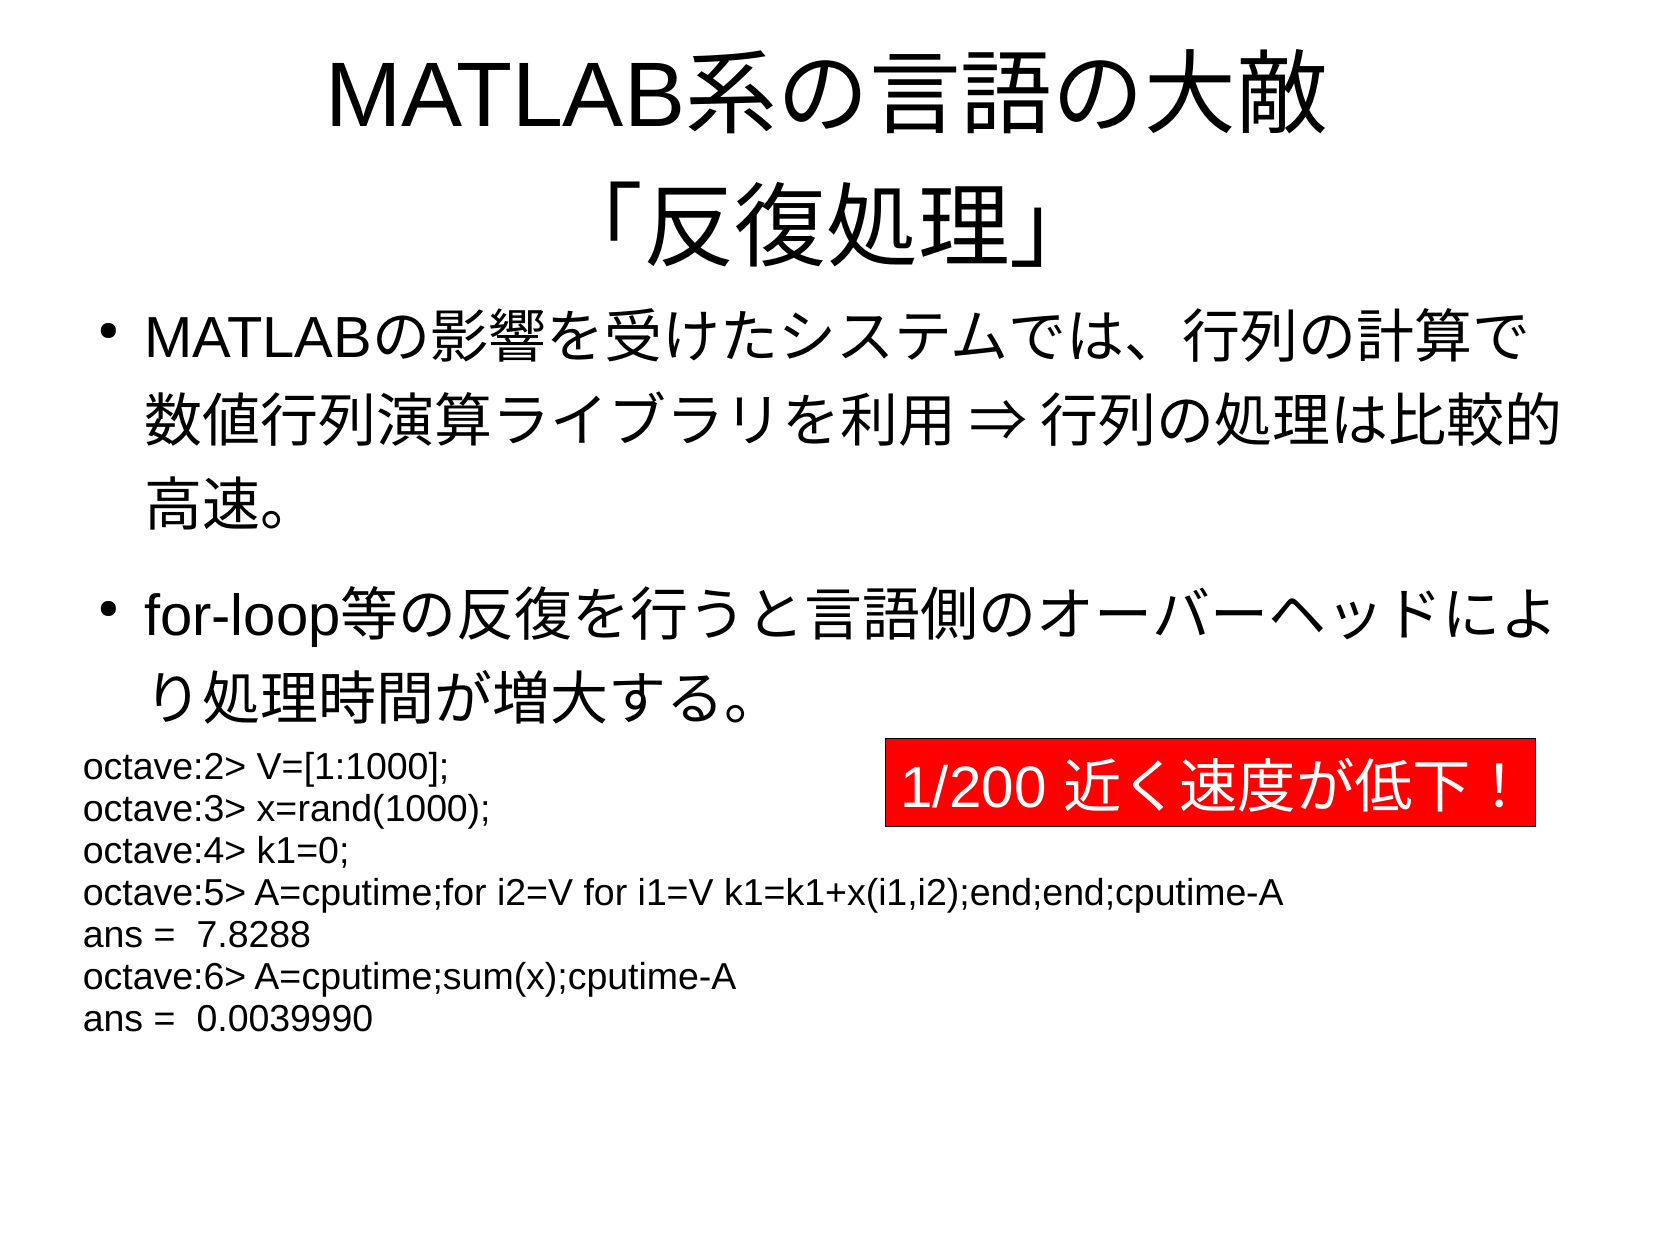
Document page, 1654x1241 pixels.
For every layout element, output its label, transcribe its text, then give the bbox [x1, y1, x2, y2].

text_box octave:2> V=[1:1000]; octave:3> x=rand(1000); octave:4> k1=0; octave:5> A=cputime;for i2=V for i1=V k1=k1+x(i1,i2);end;end;cputime-A ans = 7.8288 octave:6> A=cputime;sum(x);cputime-A ans = 0.0039990 [68, 738, 1300, 1088]
list MATLABの影響を受けたシステムでは、行列の計算で数値行列演算ライブラリを利用 ⇒ 行列の処理は比較的高速。 for-loop等の反復を行うと言語側のオーバーヘッドにより処理時間が増大する。 [82, 290, 1571, 739]
title MATLAB系の言語の大敵 「反復処理」 [82, 49, 1571, 257]
text_box 1/200 近く速度が低下！ [885, 738, 1536, 827]
